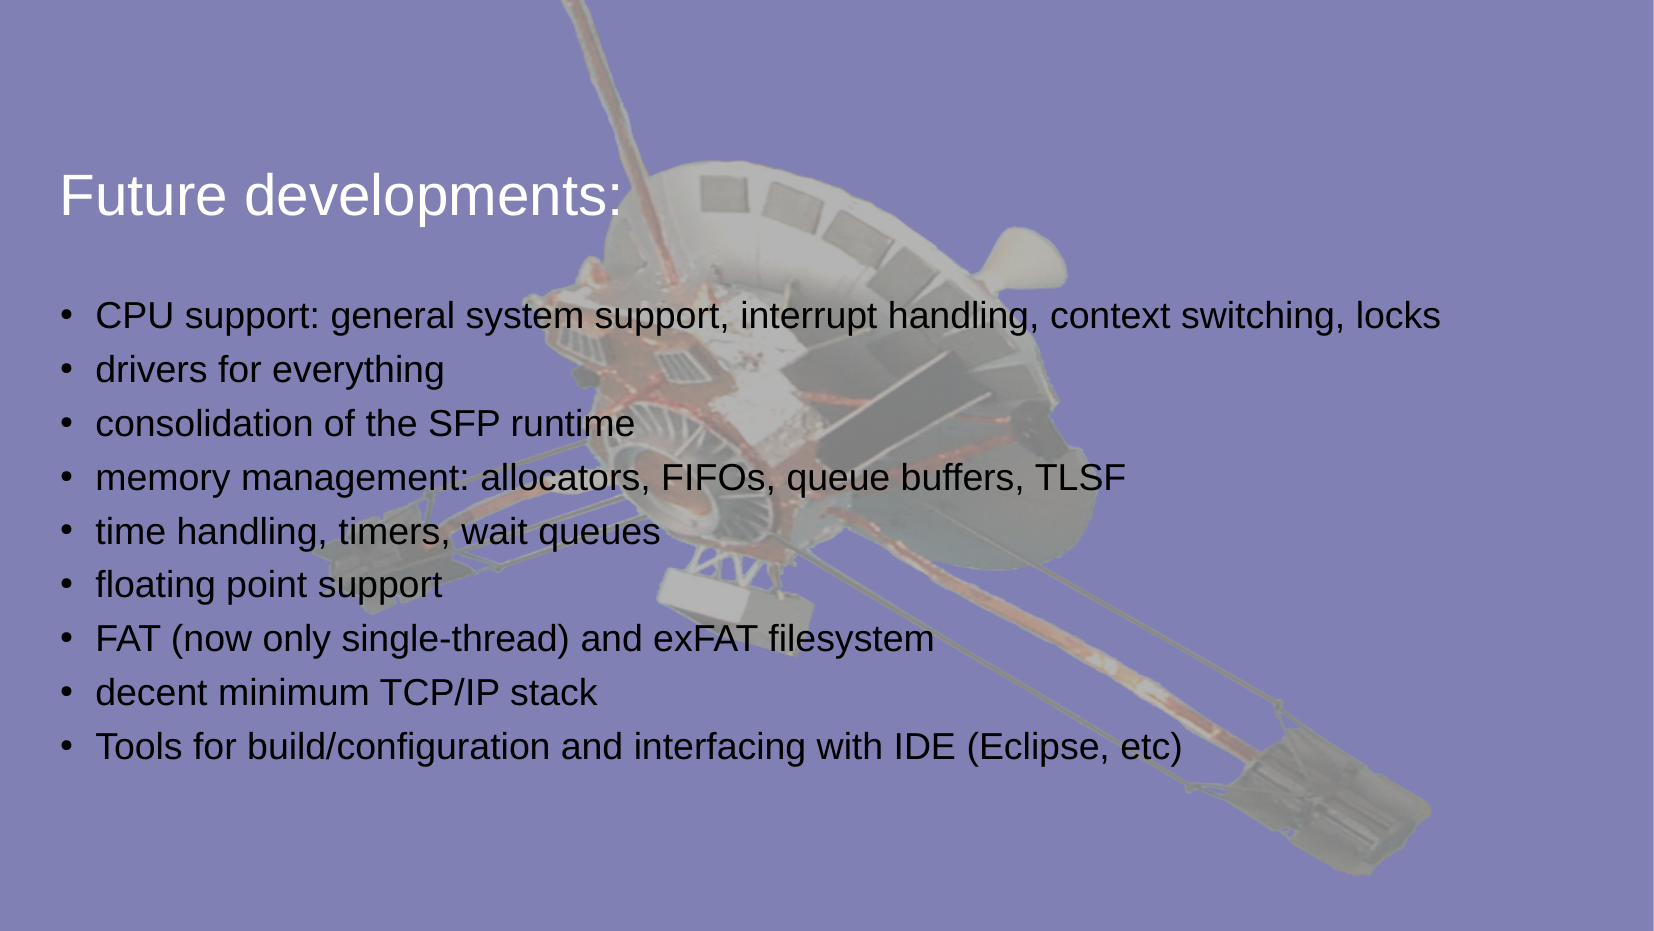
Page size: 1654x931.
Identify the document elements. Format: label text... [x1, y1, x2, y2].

picture [0, 0, 1654, 931]
subtitle Future developments: CPU support: general system support, interrupt handling, context switching, locks drivers for everything consolidation of the SFP runtime memory management: allocators, FIFOs, queue buffers, TLSF time handling, timers, wait queues floating point support FAT (now only single-thread) and exFAT filesystem decent minimum TCP/IP stack Tools for build/configuration and interfacing with IDE (Eclipse, etc) [59, 44, 1590, 885]
